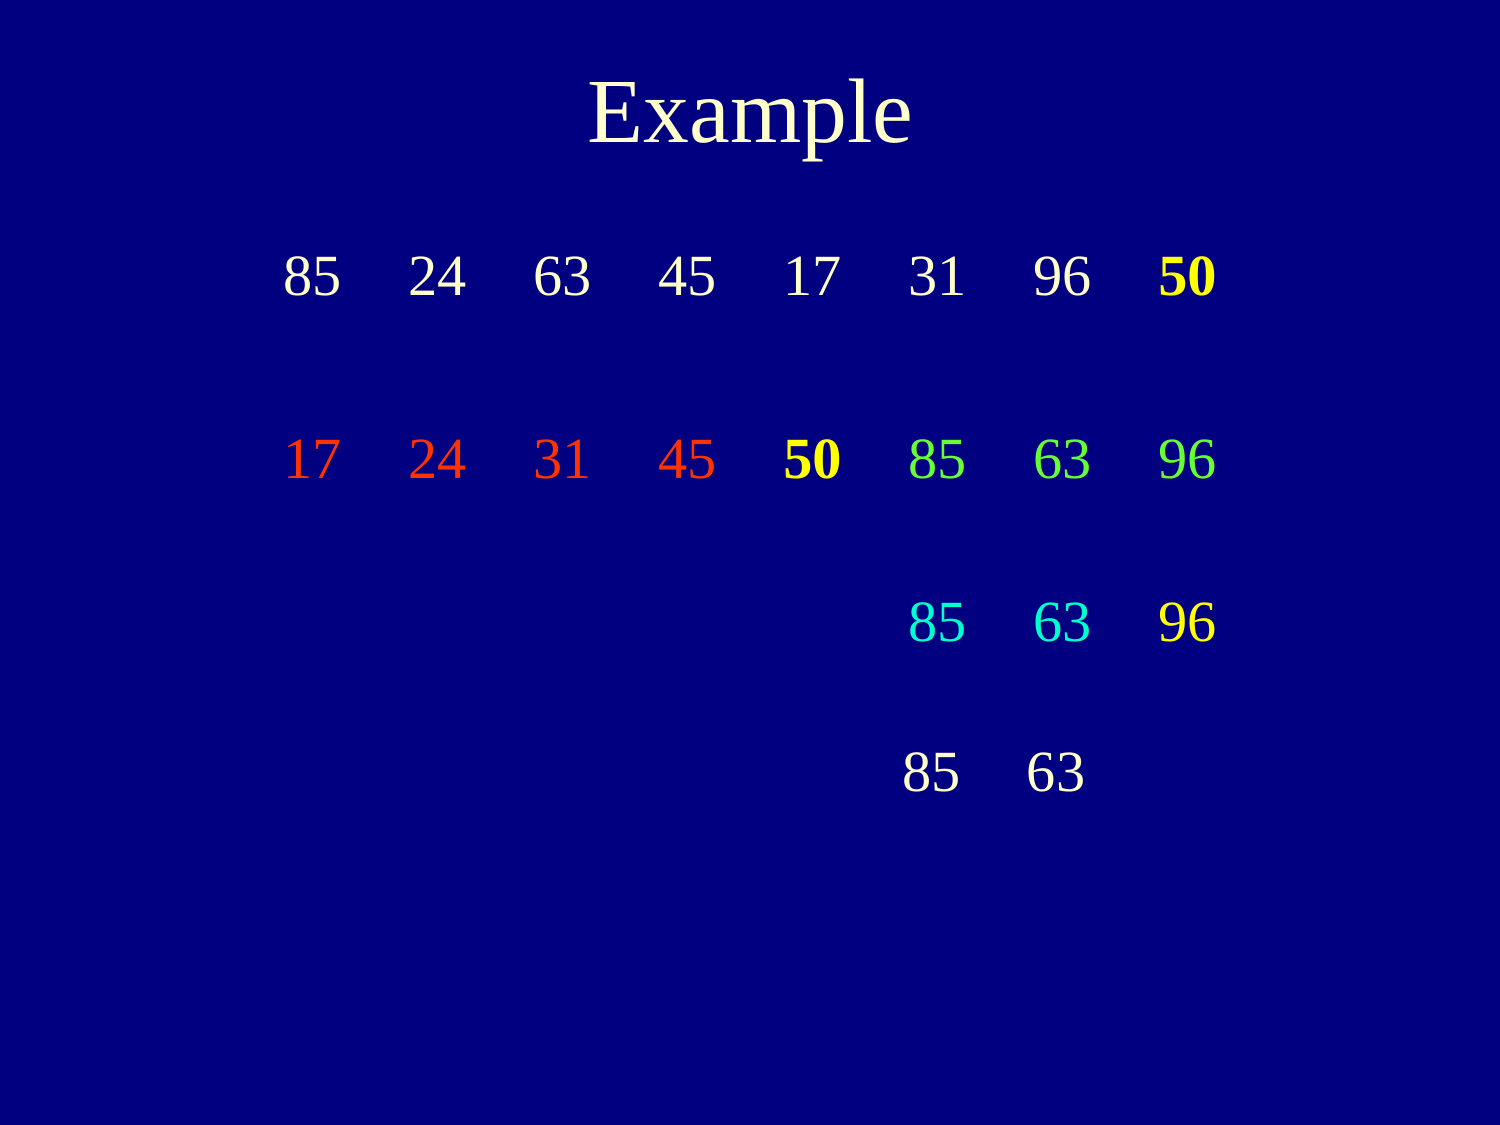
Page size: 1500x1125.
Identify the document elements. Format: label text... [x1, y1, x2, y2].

table_header 63 [1000, 575, 1125, 675]
table_header 45 [625, 229, 750, 325]
table_header 85 [875, 575, 1000, 675]
table_header 50 [750, 413, 875, 512]
table_header 45 [625, 413, 750, 512]
table_header 63 [1000, 413, 1125, 512]
table_header 85 [875, 725, 987, 825]
table_header 85 [250, 229, 375, 325]
table_header 96 [1125, 413, 1250, 512]
table_header 63 [987, 725, 1125, 825]
table_header 17 [750, 229, 875, 325]
table_header 85 [875, 413, 1000, 512]
title Example [22, 43, 1480, 169]
table_header 17 [250, 413, 375, 512]
table_header 24 [375, 413, 500, 512]
table_header 63 [500, 229, 625, 325]
table_header 31 [500, 413, 625, 512]
table_header 50 [1125, 229, 1250, 325]
table_header 24 [375, 229, 500, 325]
table_header 96 [1000, 229, 1125, 325]
table_header 31 [875, 229, 1000, 325]
table_header 96 [1125, 575, 1250, 675]
